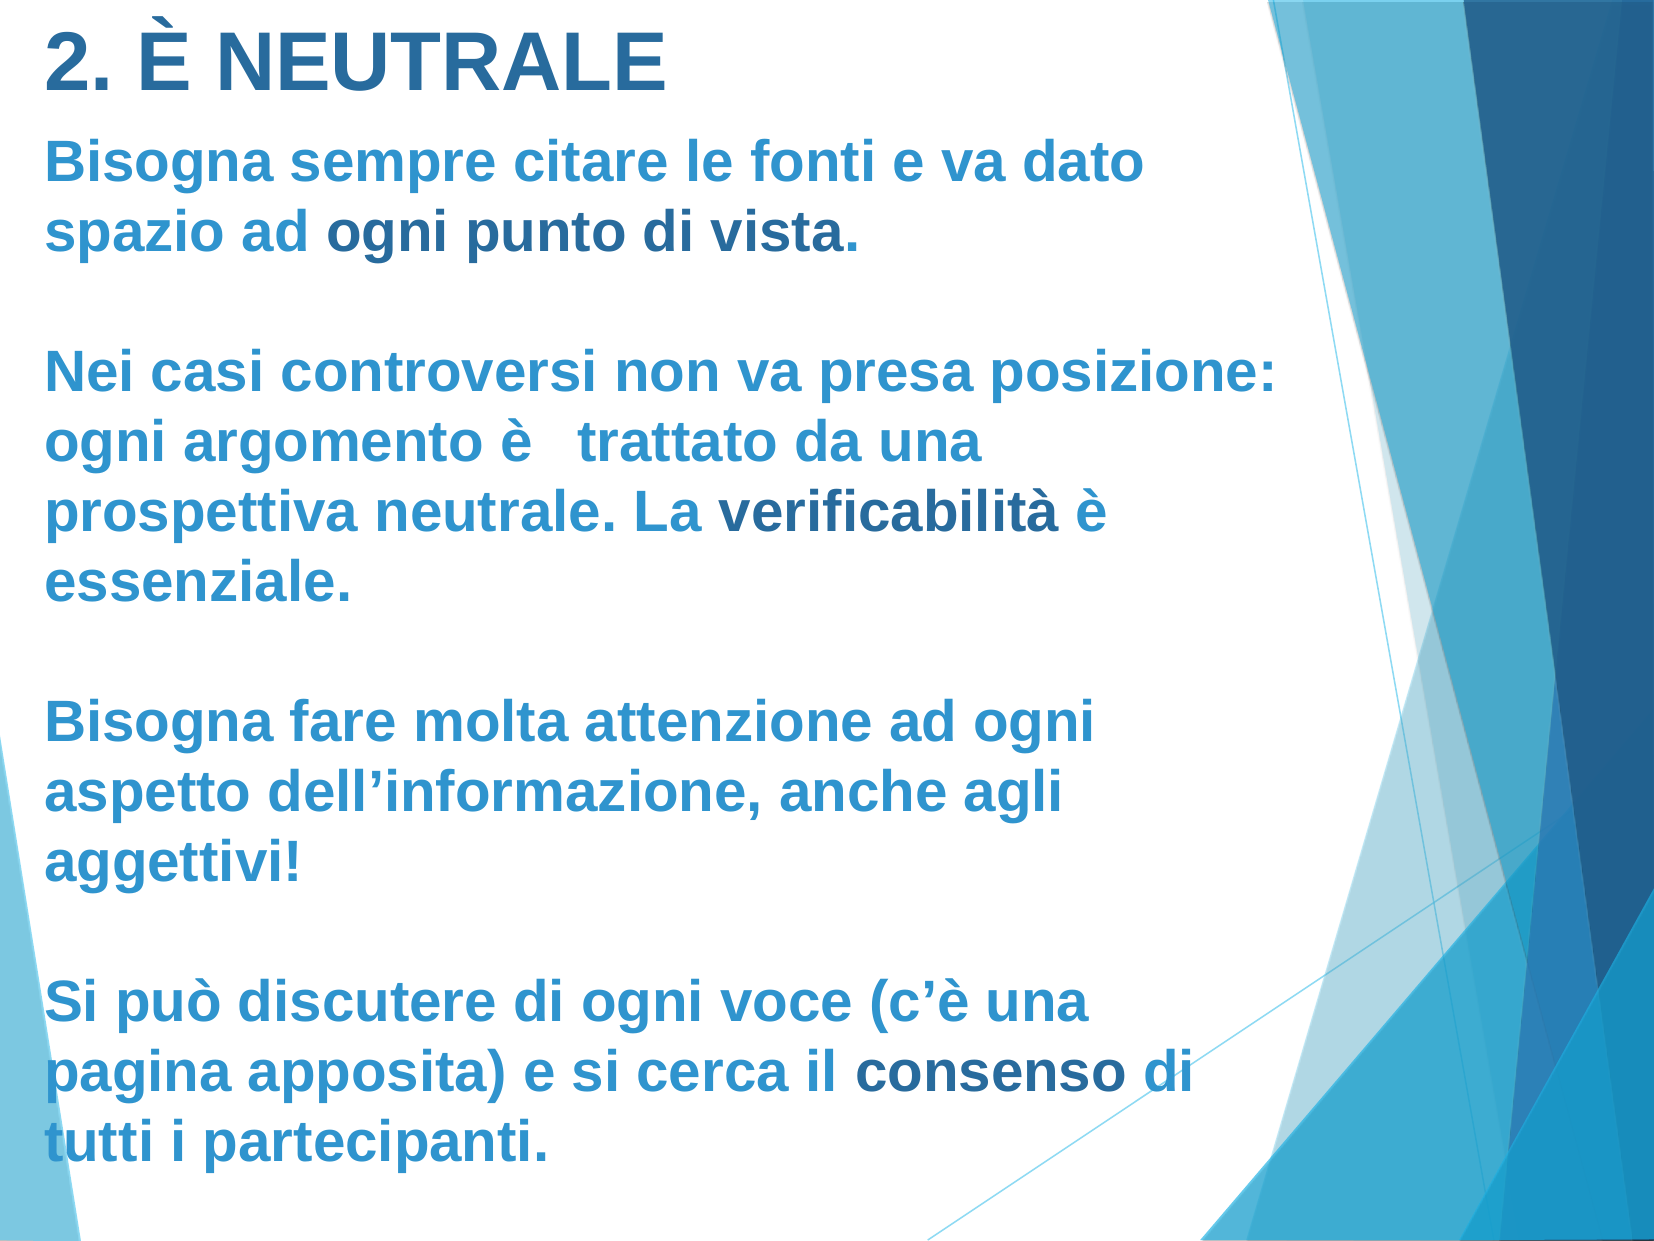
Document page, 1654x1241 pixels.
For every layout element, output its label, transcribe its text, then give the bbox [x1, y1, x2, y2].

text_box Bisogna sempre citare le fonti e va dato spazio ad ogni punto di vista. Nei casi controversi non va presa posizione: ogni argomento è trattato da una prospettiva neutrale. La verificabilità è essenziale. Bisogna fare molta attenzione ad ogni aspetto dell’informazione, anche agli aggettivi! Si può discutere di ogni voce (c’è una pagina apposita) e si cerca il consenso di tutti i partecipanti. [29, 116, 1309, 1181]
text_box 2. È NEUTRALE [29, 0, 1309, 115]
